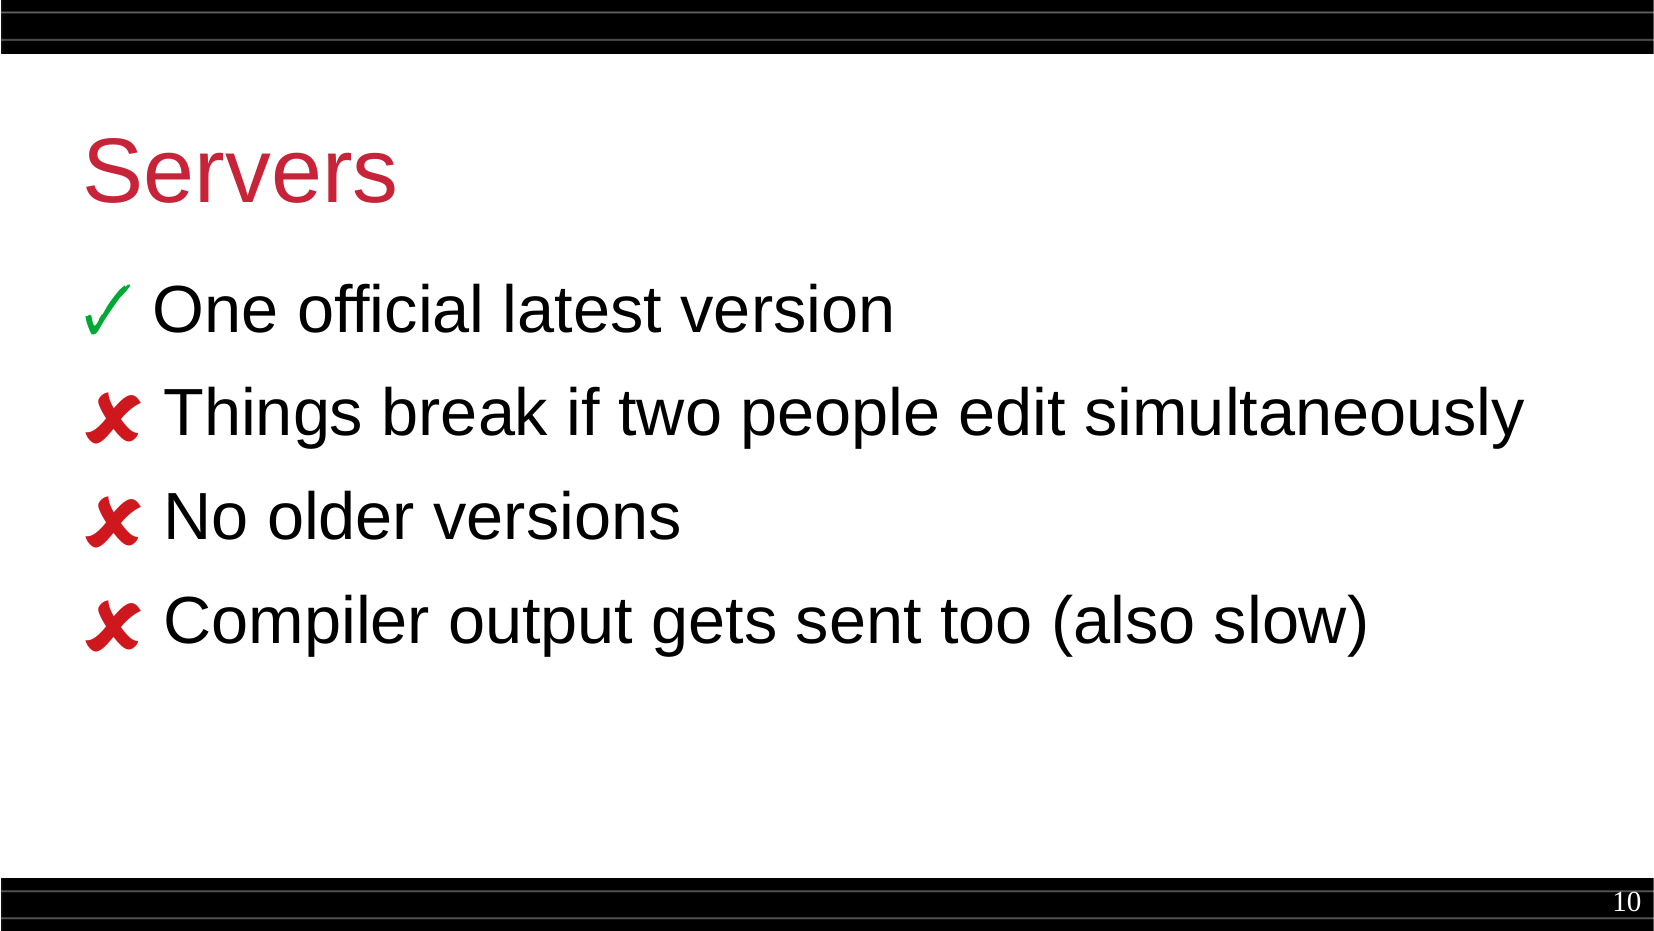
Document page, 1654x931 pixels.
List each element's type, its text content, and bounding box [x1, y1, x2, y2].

title Servers [82, 92, 1571, 249]
list 🗶 Things break if two people edit simultaneously 🗶 No older versions 🗶 Compiler output gets sent too (also slow) [82, 375, 1571, 758]
list 🗸 One official latest version [82, 271, 1571, 361]
picture [1, 878, 1654, 931]
picture [1, 0, 1654, 54]
